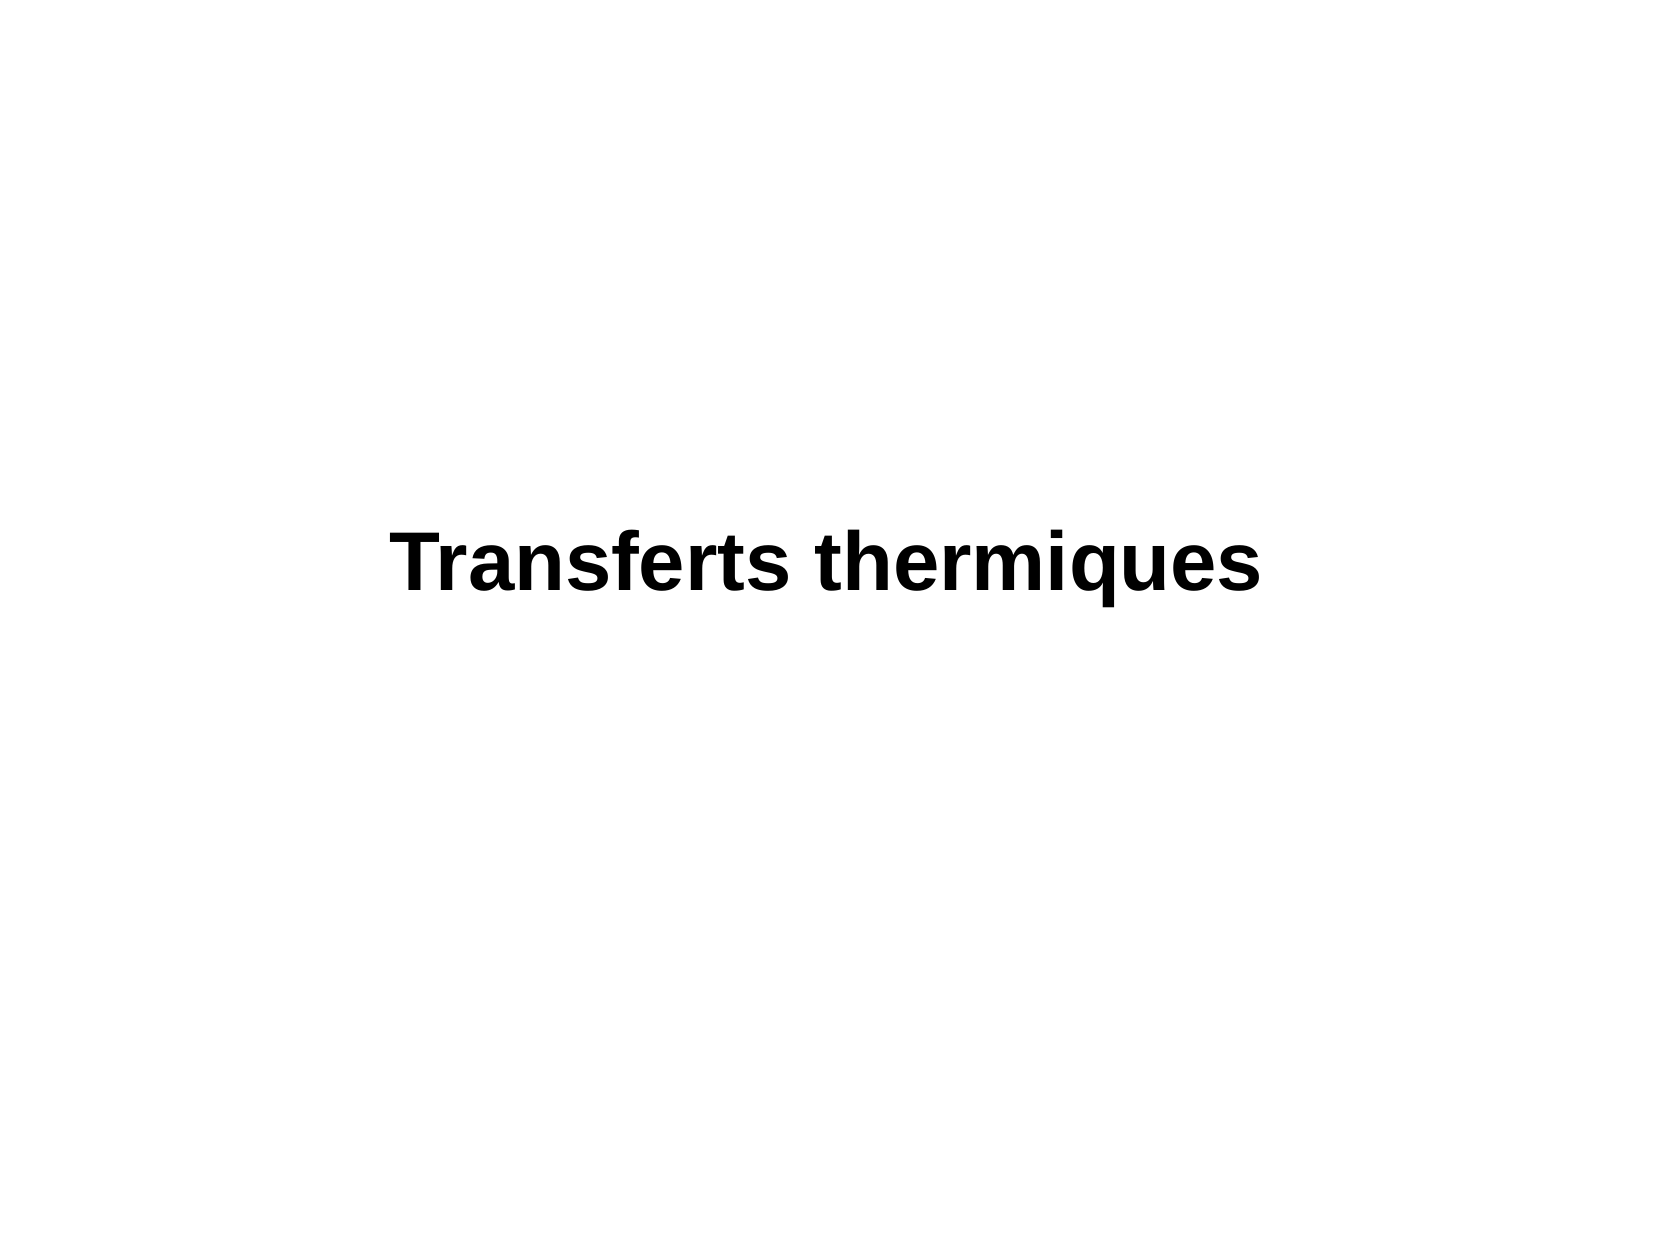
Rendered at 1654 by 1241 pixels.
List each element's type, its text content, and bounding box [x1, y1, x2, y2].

text_box Transferts thermiques [0, 507, 1654, 616]
